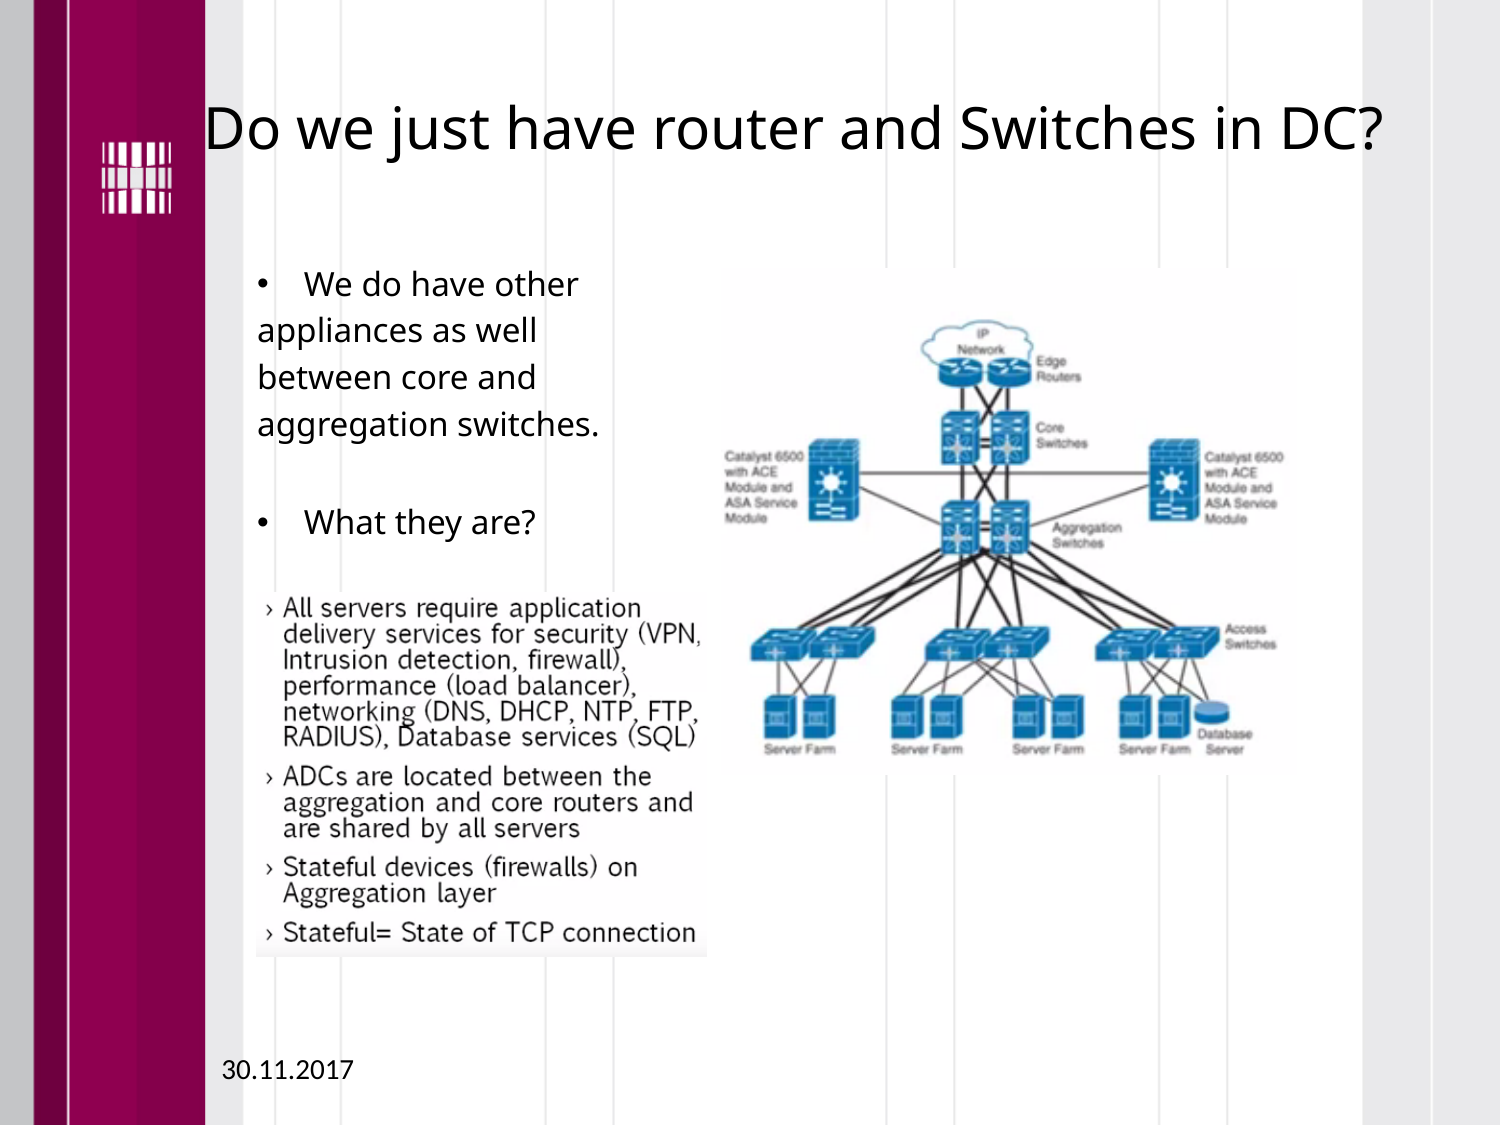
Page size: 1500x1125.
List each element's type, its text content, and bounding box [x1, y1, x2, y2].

list We do have other appliances as well between core and aggregation switches. What they are? [242, 255, 1282, 1010]
title Do we just have router and Switches in DC? [188, 75, 1500, 178]
slide_number 30.11.2017 [206, 1042, 557, 1103]
picture [0, 0, 1500, 1125]
